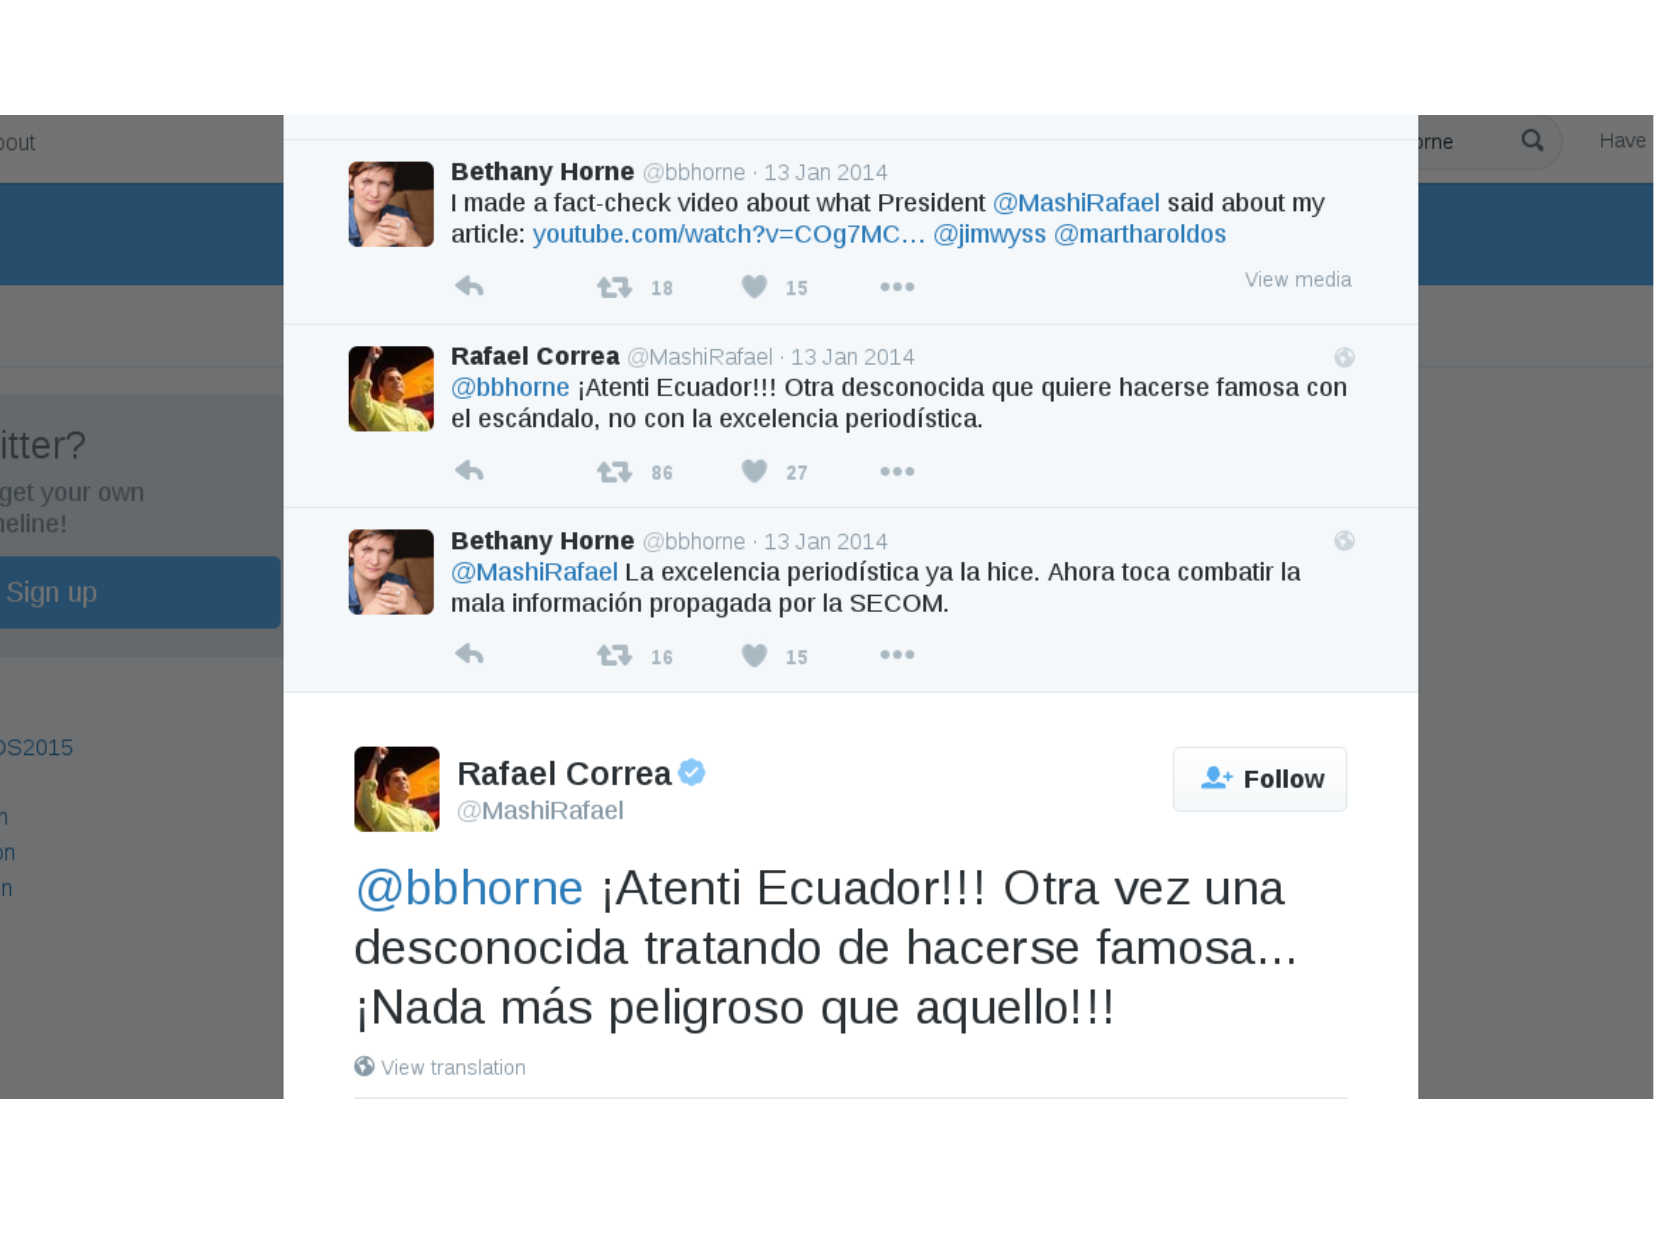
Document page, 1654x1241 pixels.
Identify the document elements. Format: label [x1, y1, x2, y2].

picture [0, 115, 1654, 1099]
